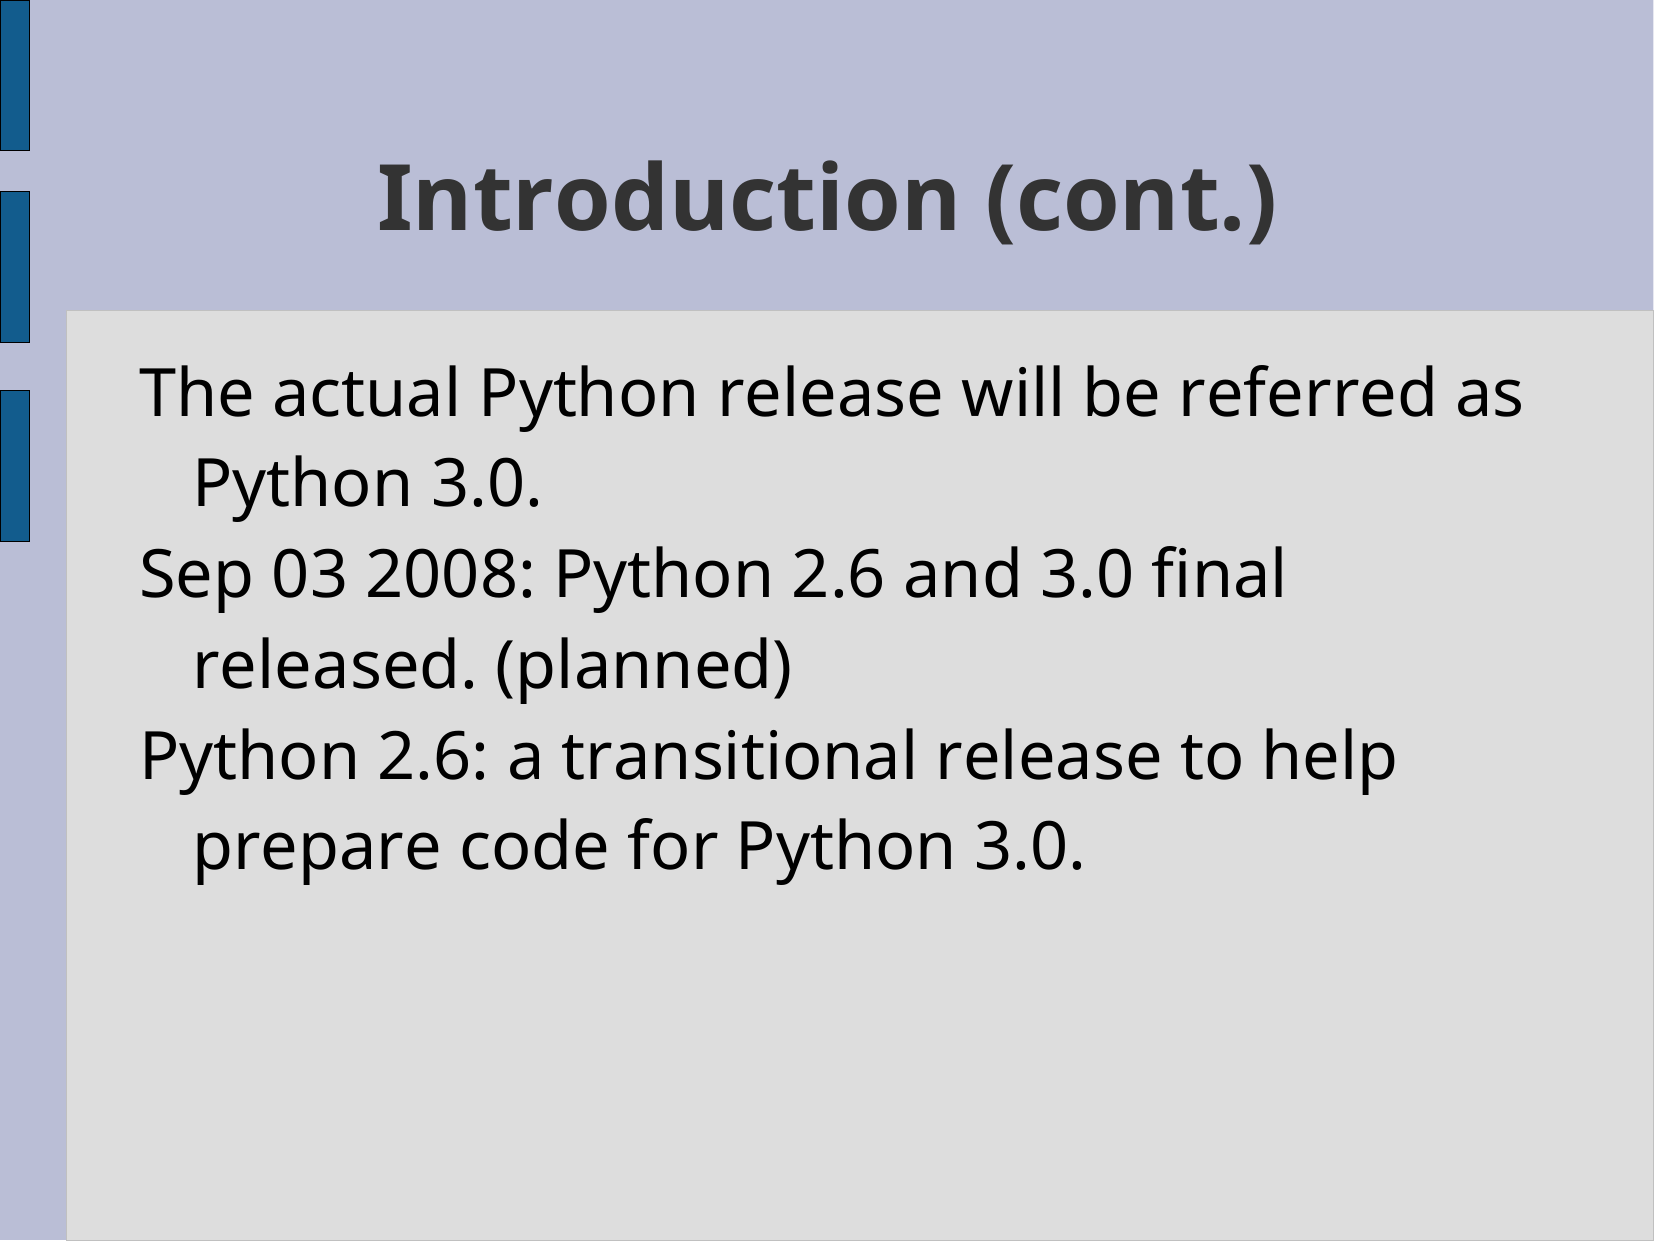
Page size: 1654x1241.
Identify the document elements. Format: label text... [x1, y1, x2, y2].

list The actual Python release will be referred as Python 3.0. Sep 03 2008: Python 2.6 and 3.0 final released. (planned) Python 2.6: a transitional release to help prepare code for Python 3.0. [121, 344, 1534, 1112]
title Introduction (cont.) [121, 98, 1534, 291]
